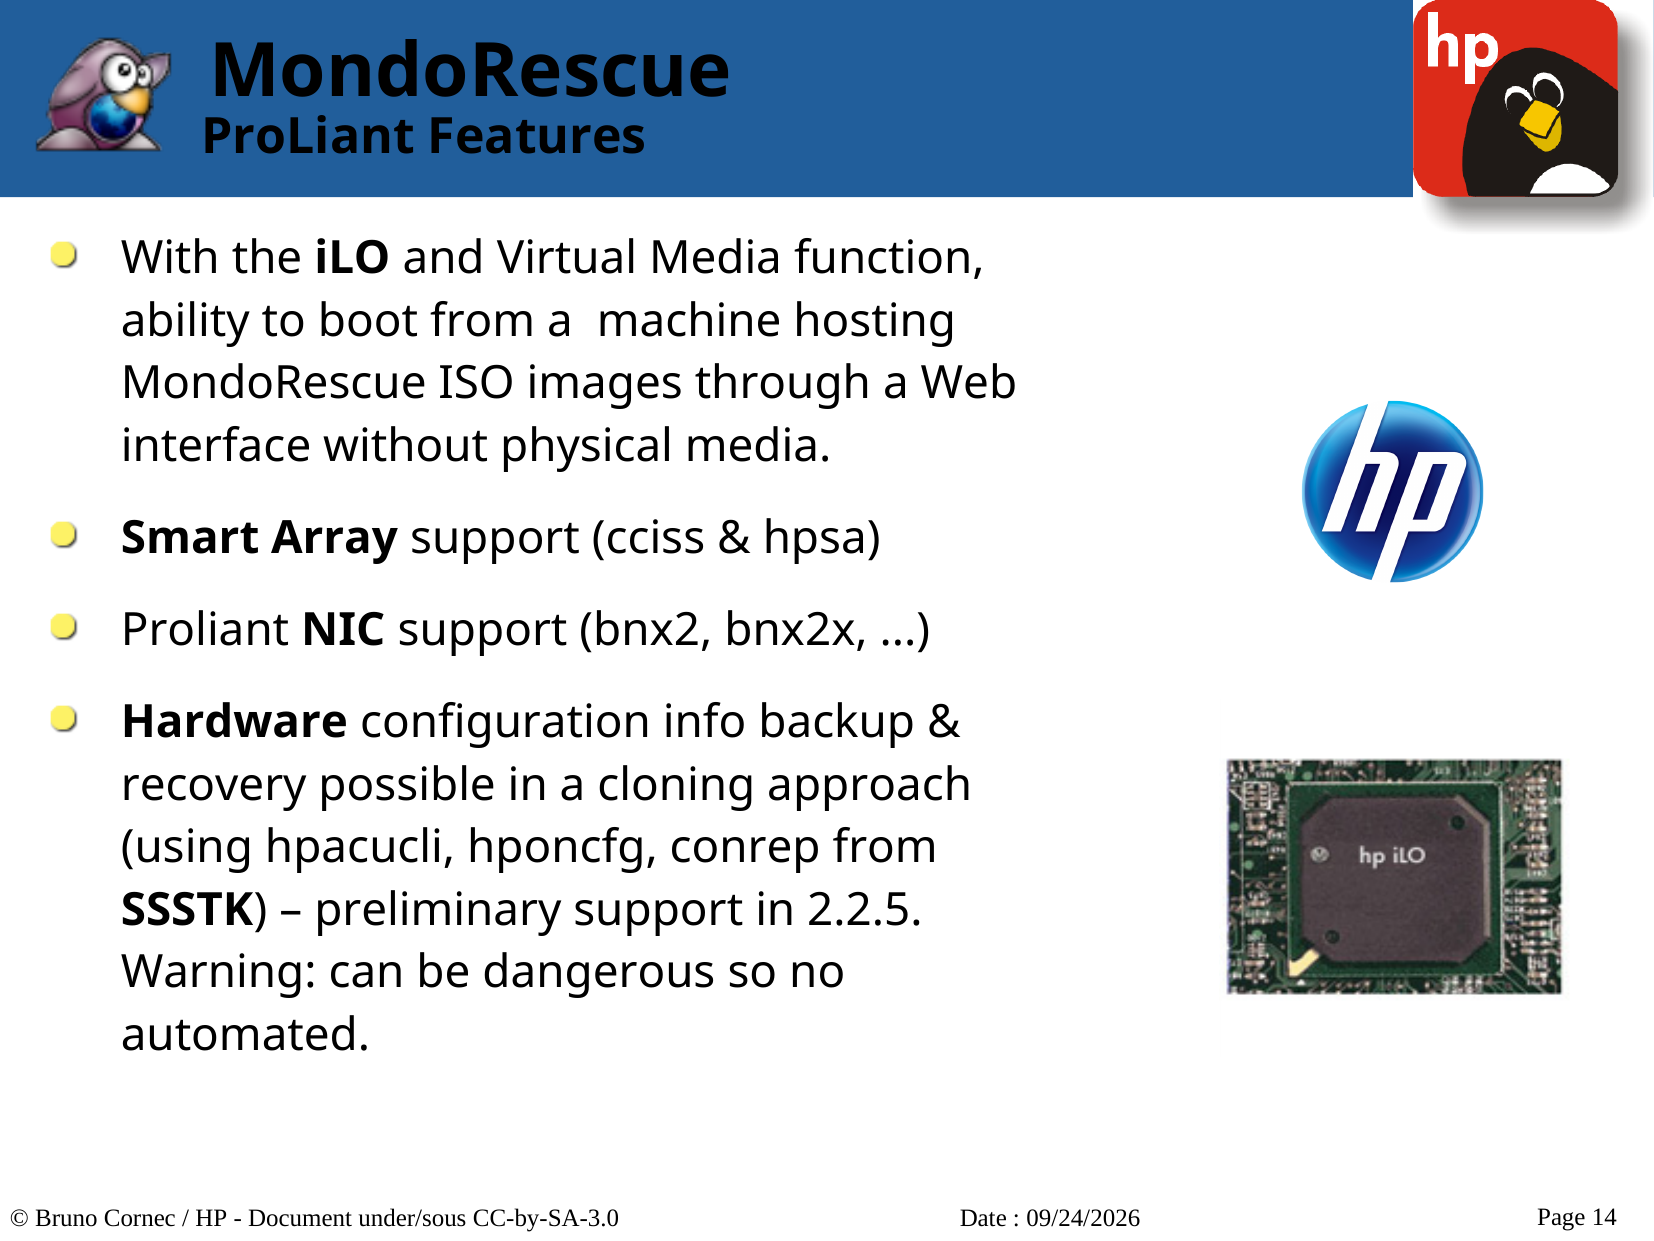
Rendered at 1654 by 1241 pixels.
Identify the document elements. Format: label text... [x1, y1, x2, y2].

picture [0, 0, 211, 199]
picture [1413, 0, 1654, 235]
title ProLiant Features [201, 32, 1191, 241]
picture [1219, 699, 1574, 1057]
picture [1301, 400, 1484, 583]
list With the iLO and Virtual Media function, ability to boot from a machine hosting MondoRescue ISO images through a Web interface without physical media. Smart Array support (cciss & hpsa) Proliant NIC support (bnx2, bnx2x, ...) Hardware configuration info backup & recovery possible in a cloning approach (using hpacucli, hponcfg, conrep from SSSTK) – preliminary support in 2.2.5. Warning: can be dangerous so no automated. [38, 224, 1077, 1165]
